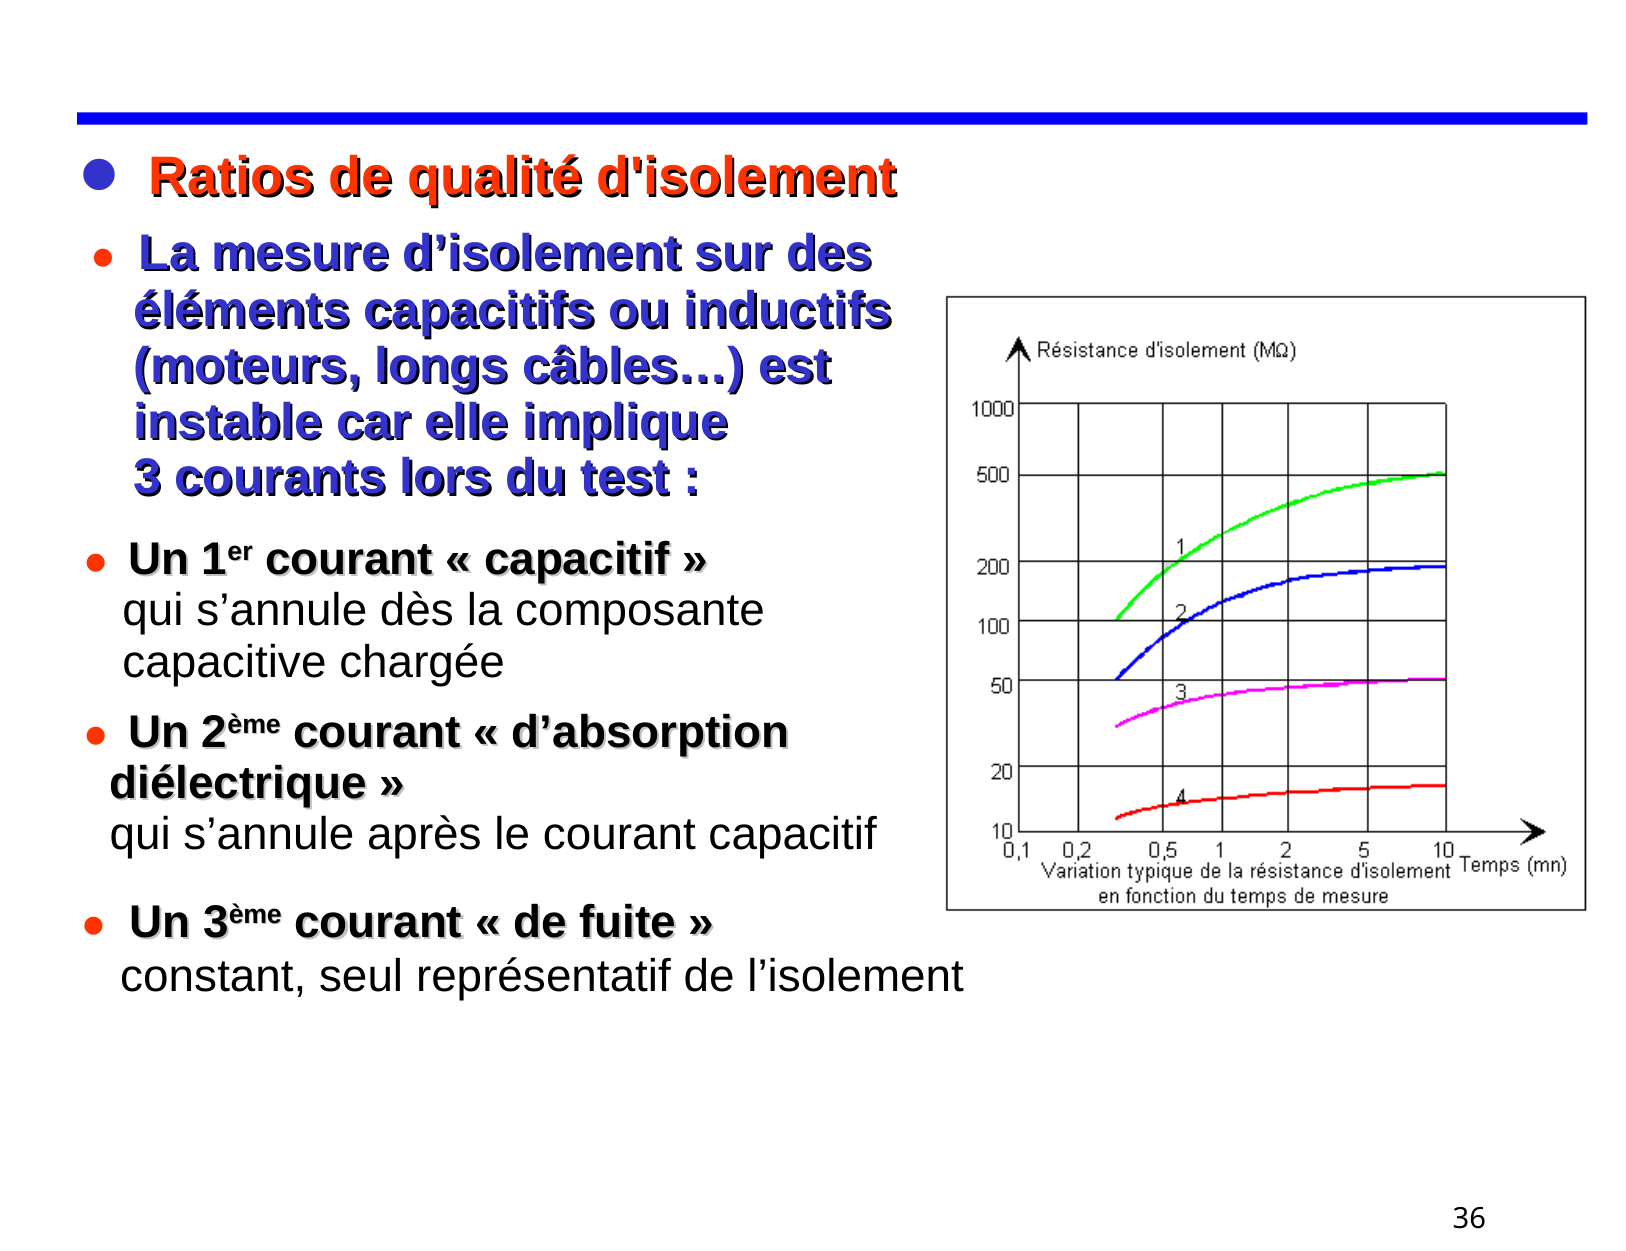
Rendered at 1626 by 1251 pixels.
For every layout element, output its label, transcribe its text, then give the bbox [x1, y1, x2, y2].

text_box  Un 1er courant « capacitif » qui s’annule dès la composante capacitive chargée  Un 2ème courant « d’absorption diélectrique » qui s’annule après le courant capacitif [67, 524, 908, 868]
text_box  Un 3ème courant « de fuite » constant, seul représentatif de l’isolement [65, 876, 1051, 1010]
chart [937, 287, 1599, 922]
text_box  La mesure d’isolement sur des éléments capacitifs ou inductifs (moteurs, longs câbles…) est instable car elle implique 3 courants lors du test : [75, 215, 935, 513]
text_box  Ratios de qualité d'isolement [62, 137, 938, 215]
